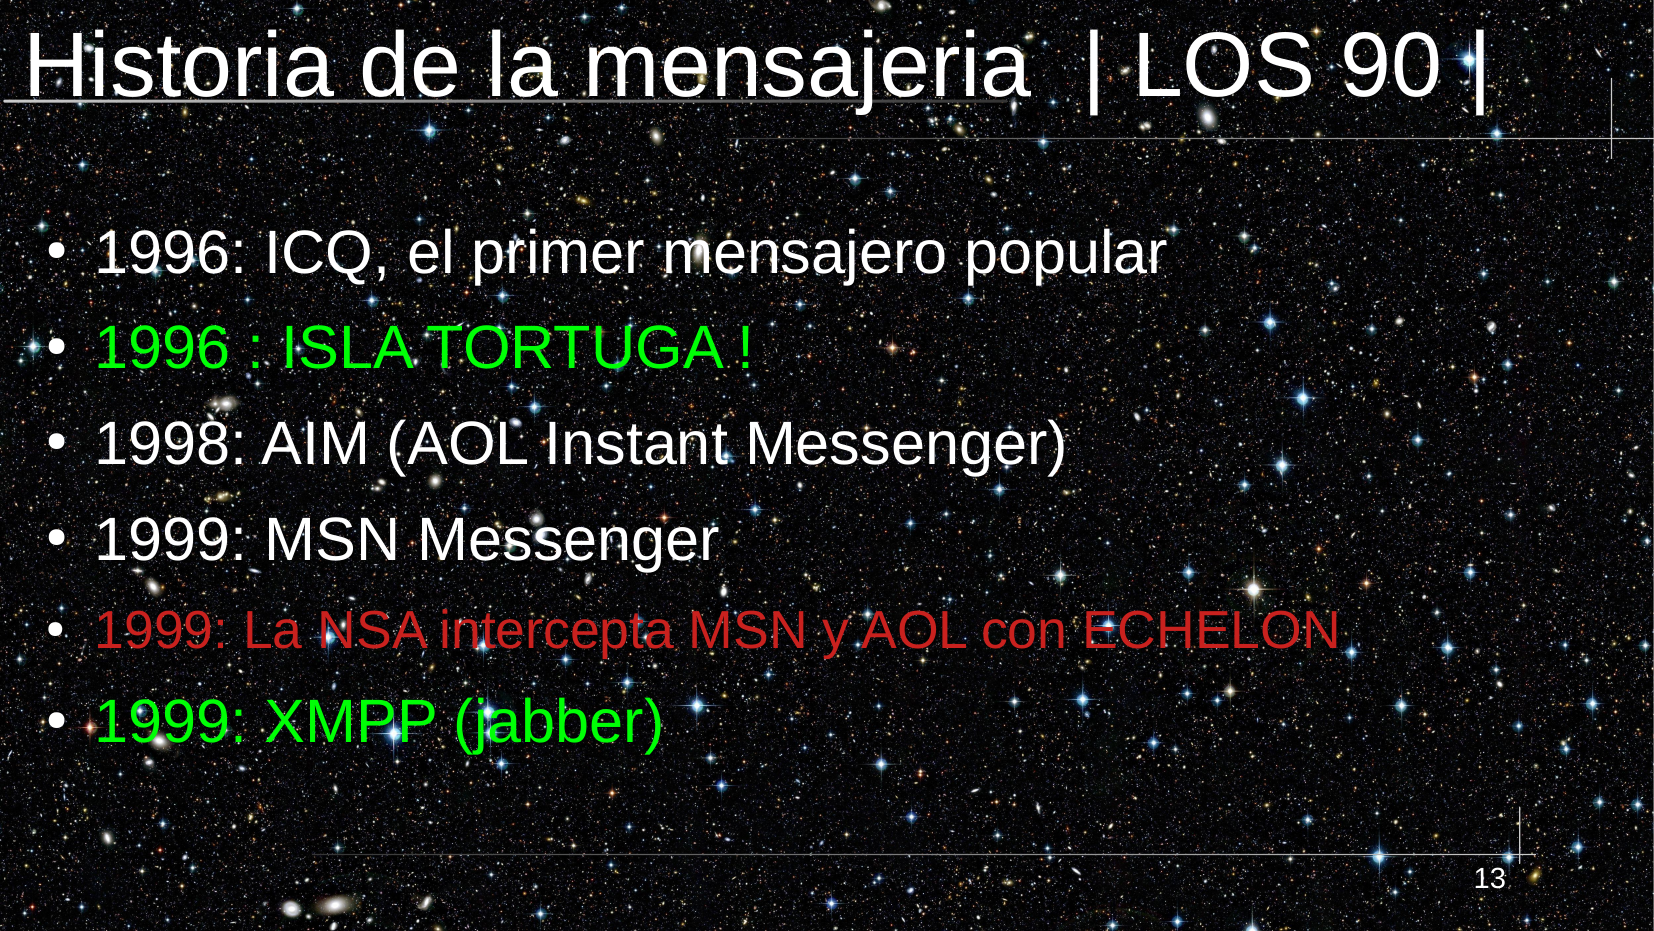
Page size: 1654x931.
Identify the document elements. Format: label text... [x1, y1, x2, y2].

list 1996: ICQ, el primer mensajero popular 1996 : ISLA TORTUGA ! 1998: AIM (AOL Instant Messenger) 1999: MSN Messenger 1999: La NSA intercepta MSN y AOL con ECHELON 1999: XMPP (jabber) [29, 217, 1654, 758]
title Historia de la mensajeria | LOS 90 | [23, 11, 1589, 119]
picture [0, 0, 1654, 931]
